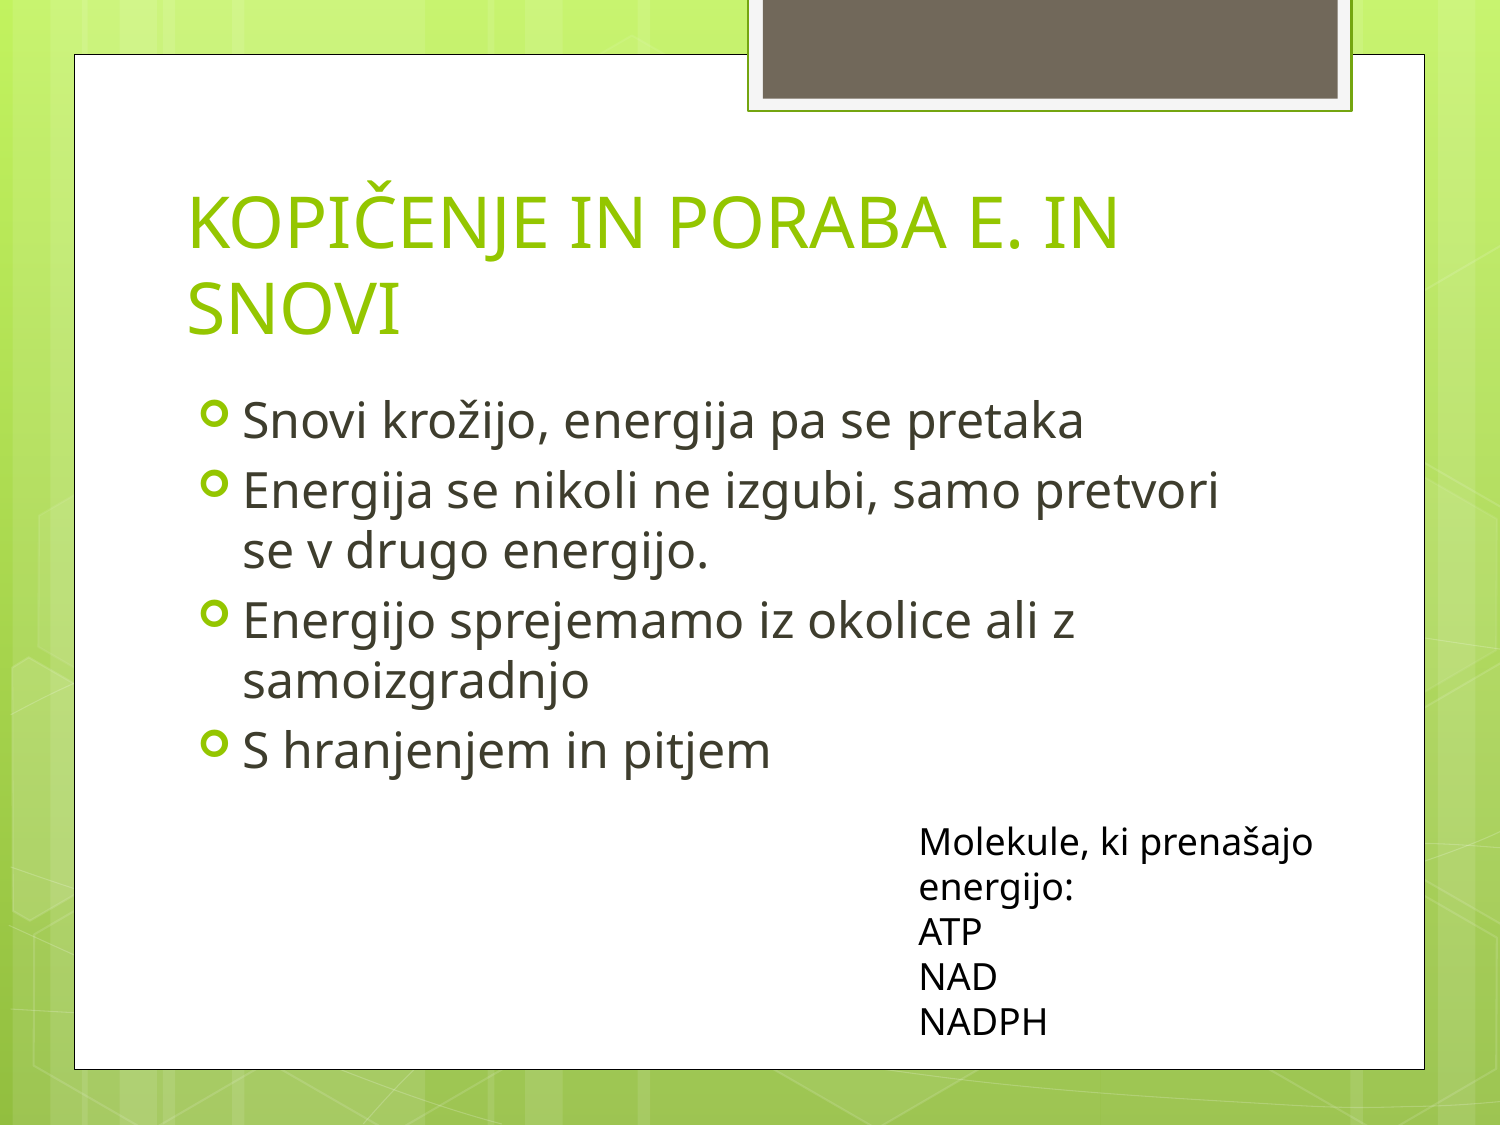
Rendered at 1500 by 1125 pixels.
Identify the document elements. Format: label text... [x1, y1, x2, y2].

text_box Molekule, ki prenašajo energijo: ATP NAD NADPH [903, 810, 1376, 1051]
title KOPIČENJE IN PORABA E. IN SNOVI [171, 168, 1324, 356]
list Snovi krožijo, energija pa se pretaka Energija se nikoli ne izgubi, samo pretvori se v drugo energijo. Energijo sprejemamo iz okolice ali z samoizgradnjo S hranjenjem in pitjem [171, 381, 1283, 957]
